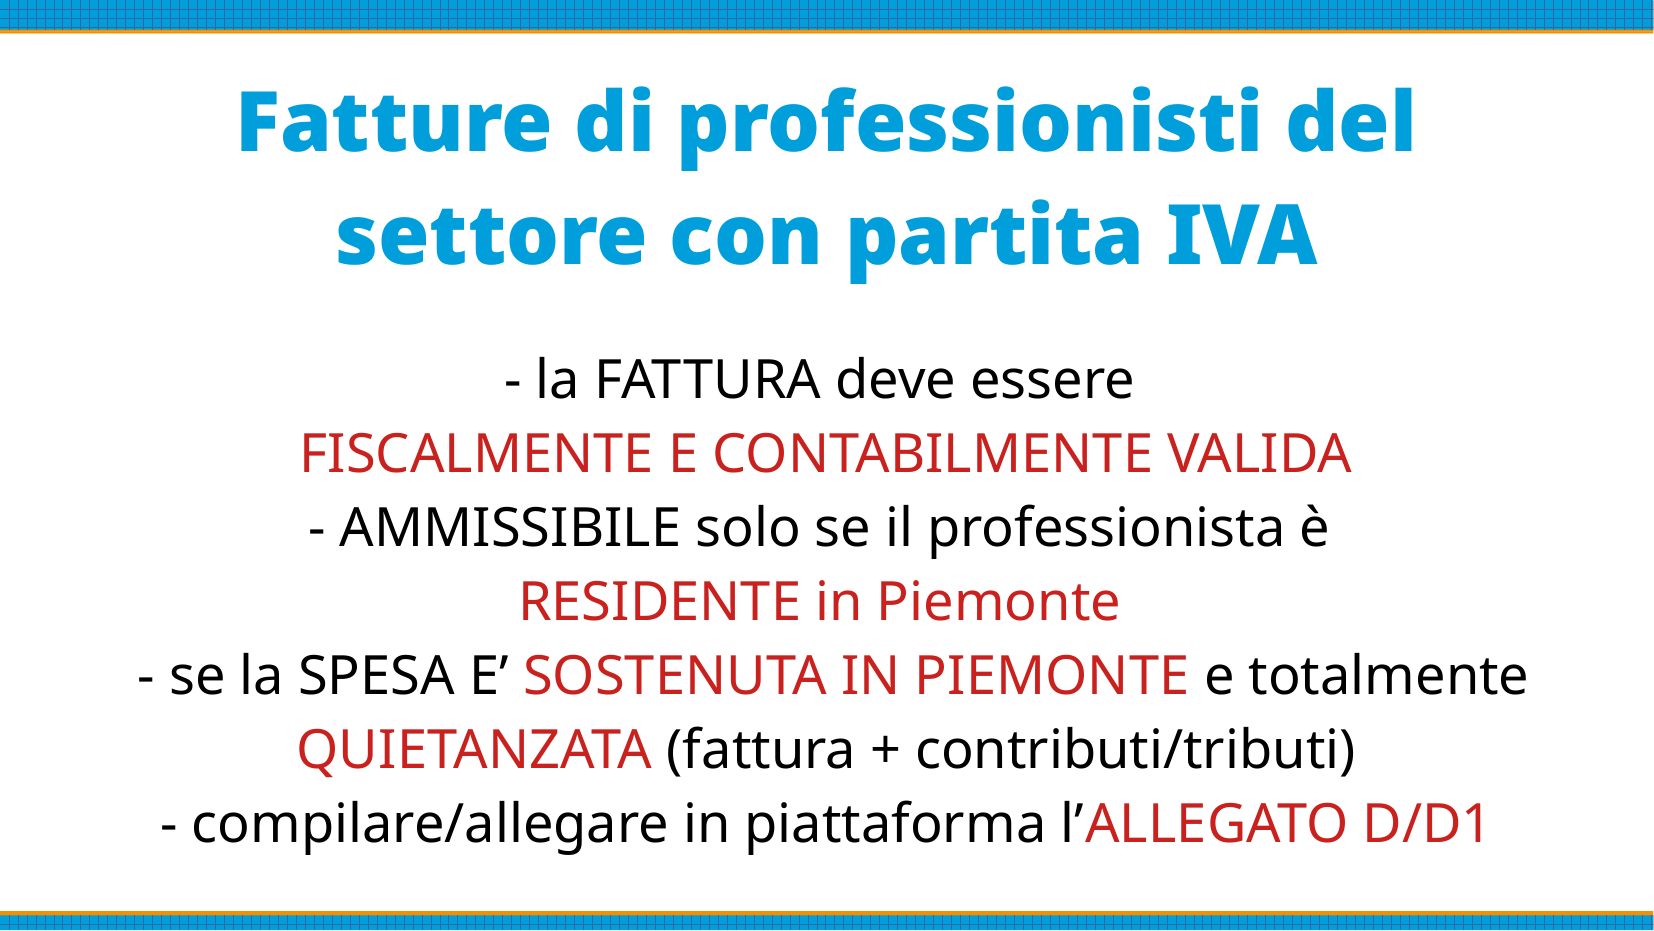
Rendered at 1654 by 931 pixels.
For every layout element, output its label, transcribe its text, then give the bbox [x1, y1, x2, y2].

subtitle Fatture di professionisti del settore con partita IVA - la FATTURA deve essere FISCALMENTE E CONTABILMENTE VALIDA - AMMISSIBILE solo se il professionista è RESIDENTE in Piemonte - se la SPESA E’ SOSTENUTA IN PIEMONTE e totalmente QUIETANZATA (fattura + contributi/tributi) - compilare/allegare in piattaforma l’ALLEGATO D/D1 [88, 64, 1565, 857]
